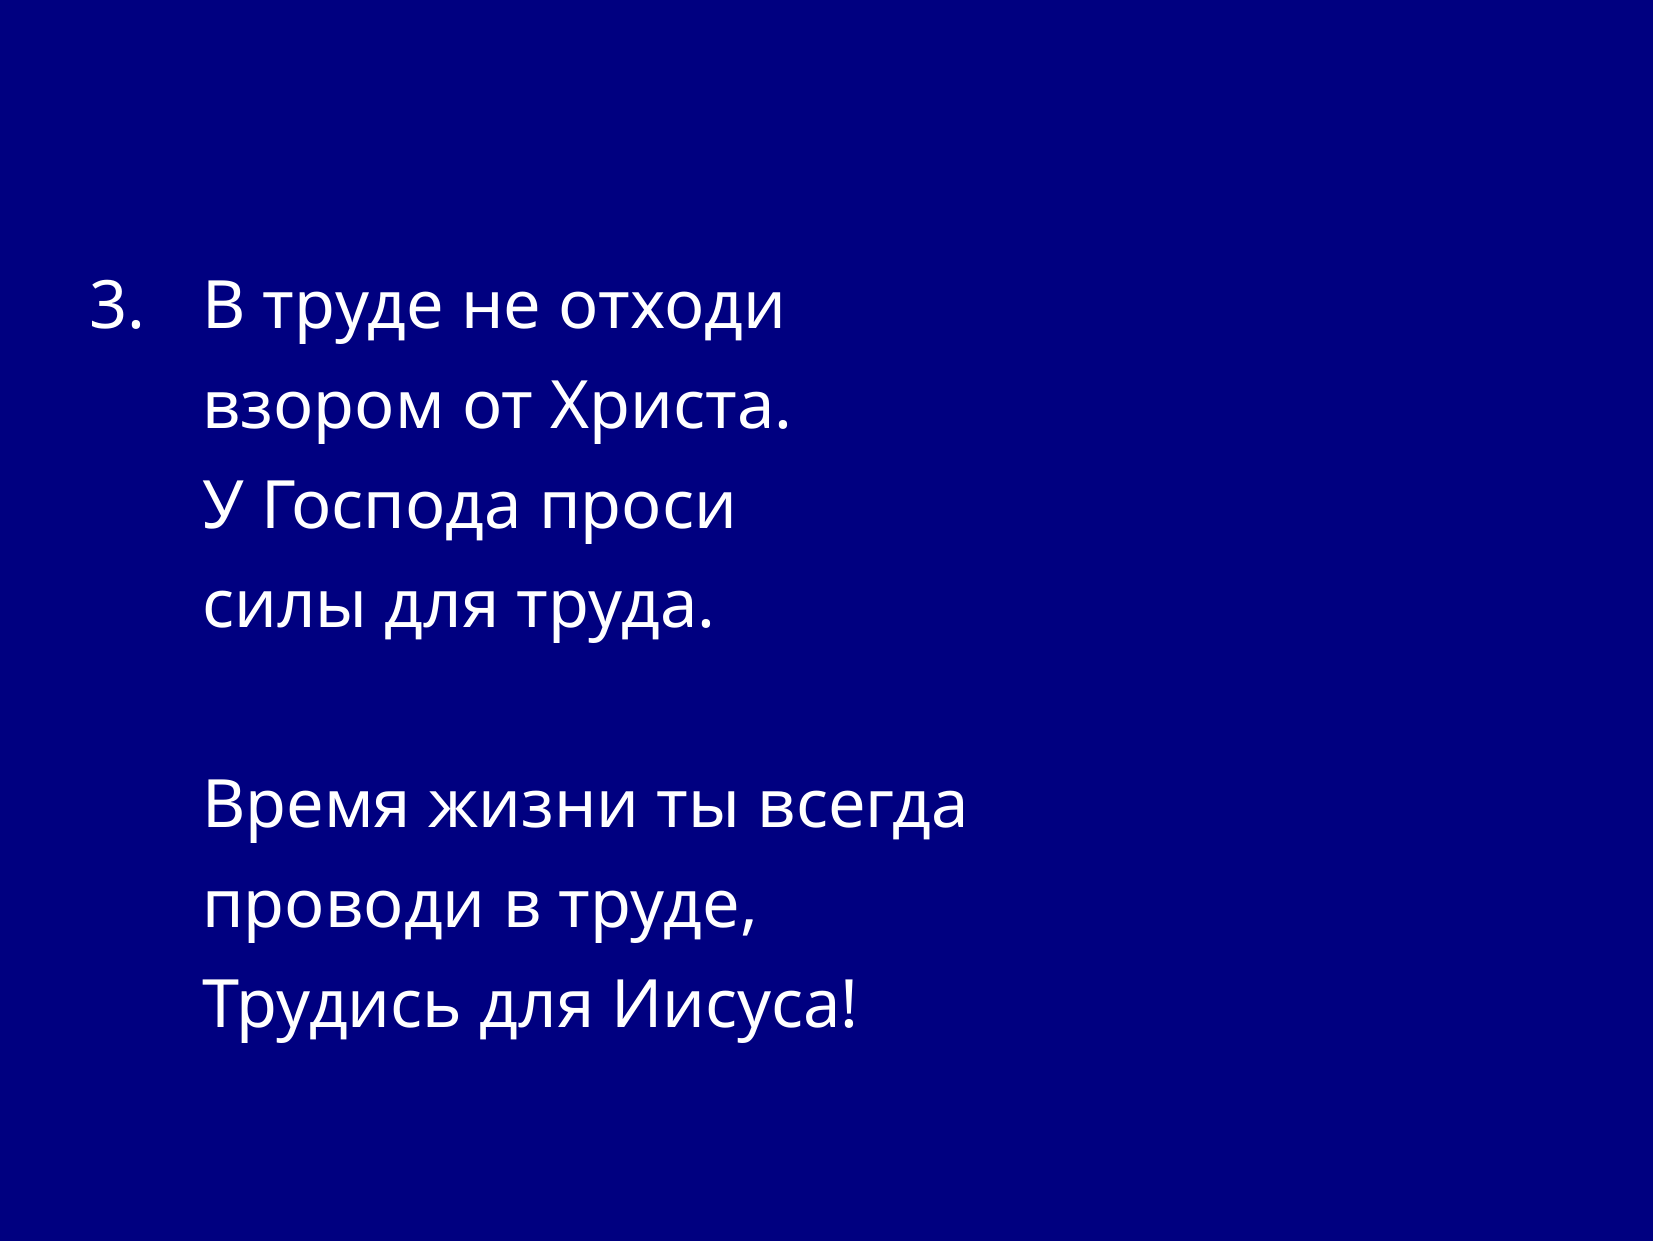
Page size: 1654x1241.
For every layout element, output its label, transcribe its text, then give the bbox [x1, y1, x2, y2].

text_box 3. В труде не отходи взором от Христа. У Господа проси силы для труда. Время жизни ты всегда проводи в труде, Трудись для Иисуса! [75, 150, 1576, 1163]
